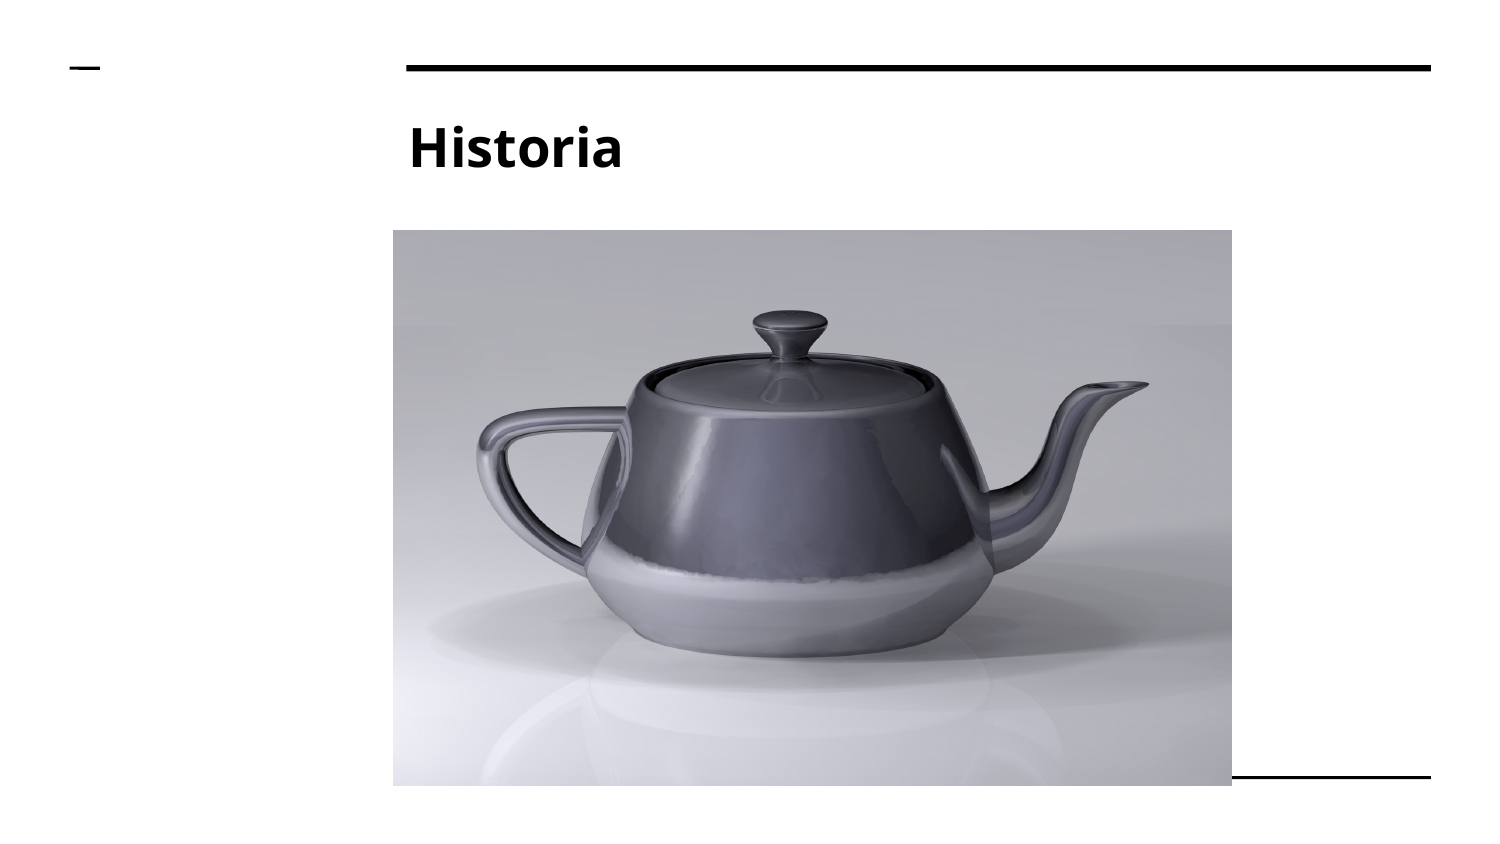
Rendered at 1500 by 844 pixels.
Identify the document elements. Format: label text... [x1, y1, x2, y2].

title Historia [393, 94, 1431, 199]
picture [393, 230, 1232, 786]
